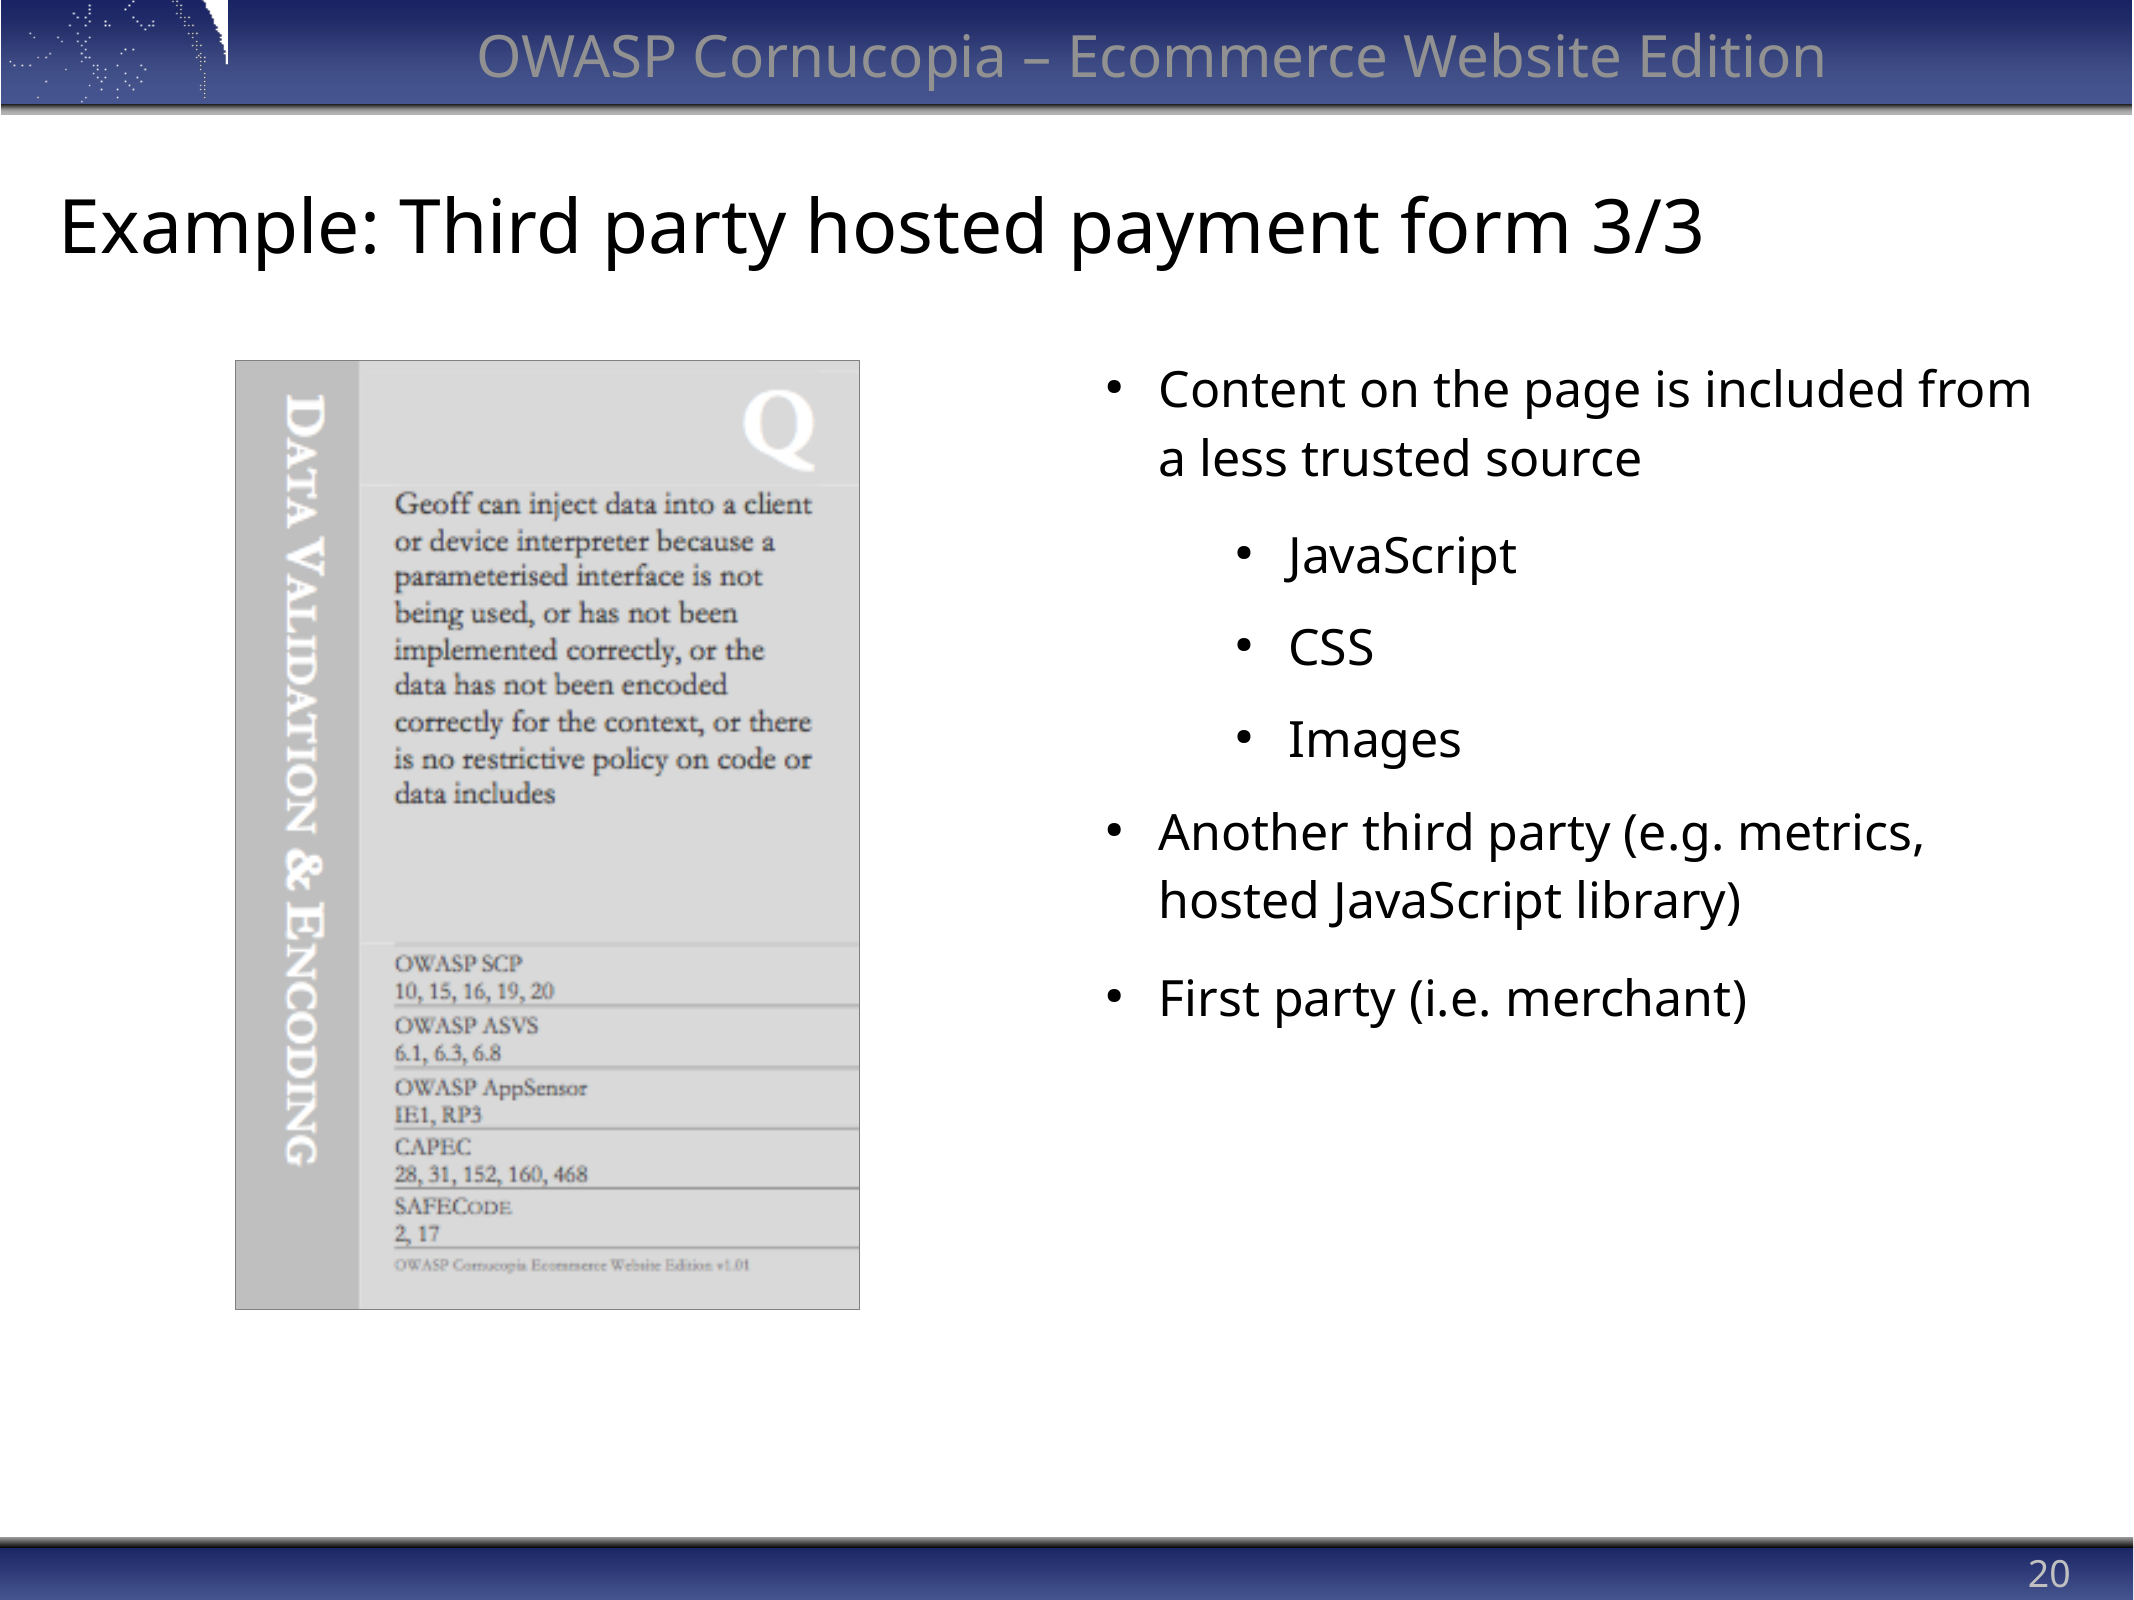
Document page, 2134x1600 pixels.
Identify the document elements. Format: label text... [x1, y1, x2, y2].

picture [236, 361, 860, 1309]
list Another third party (e.g. metrics, hosted JavaScript library) First party (i.e. merchant) [1087, 797, 2068, 1536]
title Example: Third party hosted payment form 3/3 [58, 124, 2126, 325]
list Content on the page is included from a less trusted source JavaScript CSS Images [1087, 354, 2068, 797]
